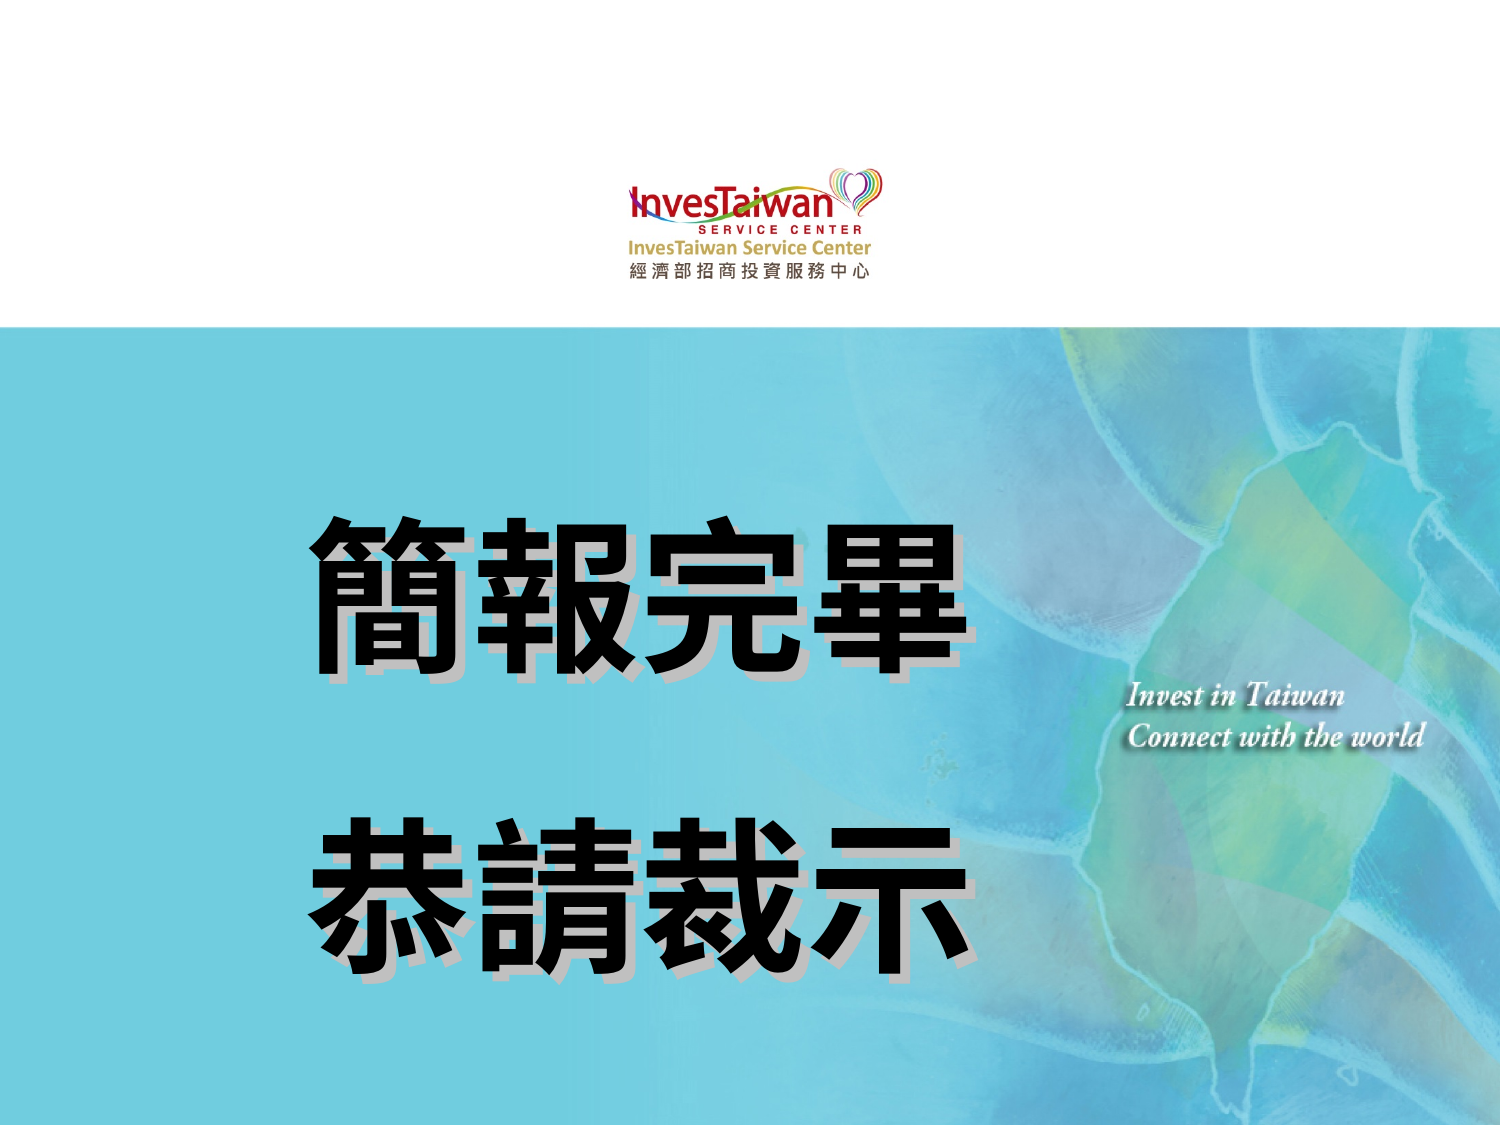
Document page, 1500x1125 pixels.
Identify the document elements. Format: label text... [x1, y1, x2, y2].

text_box 簡報完畢 恭請裁示 [289, 385, 1223, 971]
picture [0, 0, 1500, 1125]
